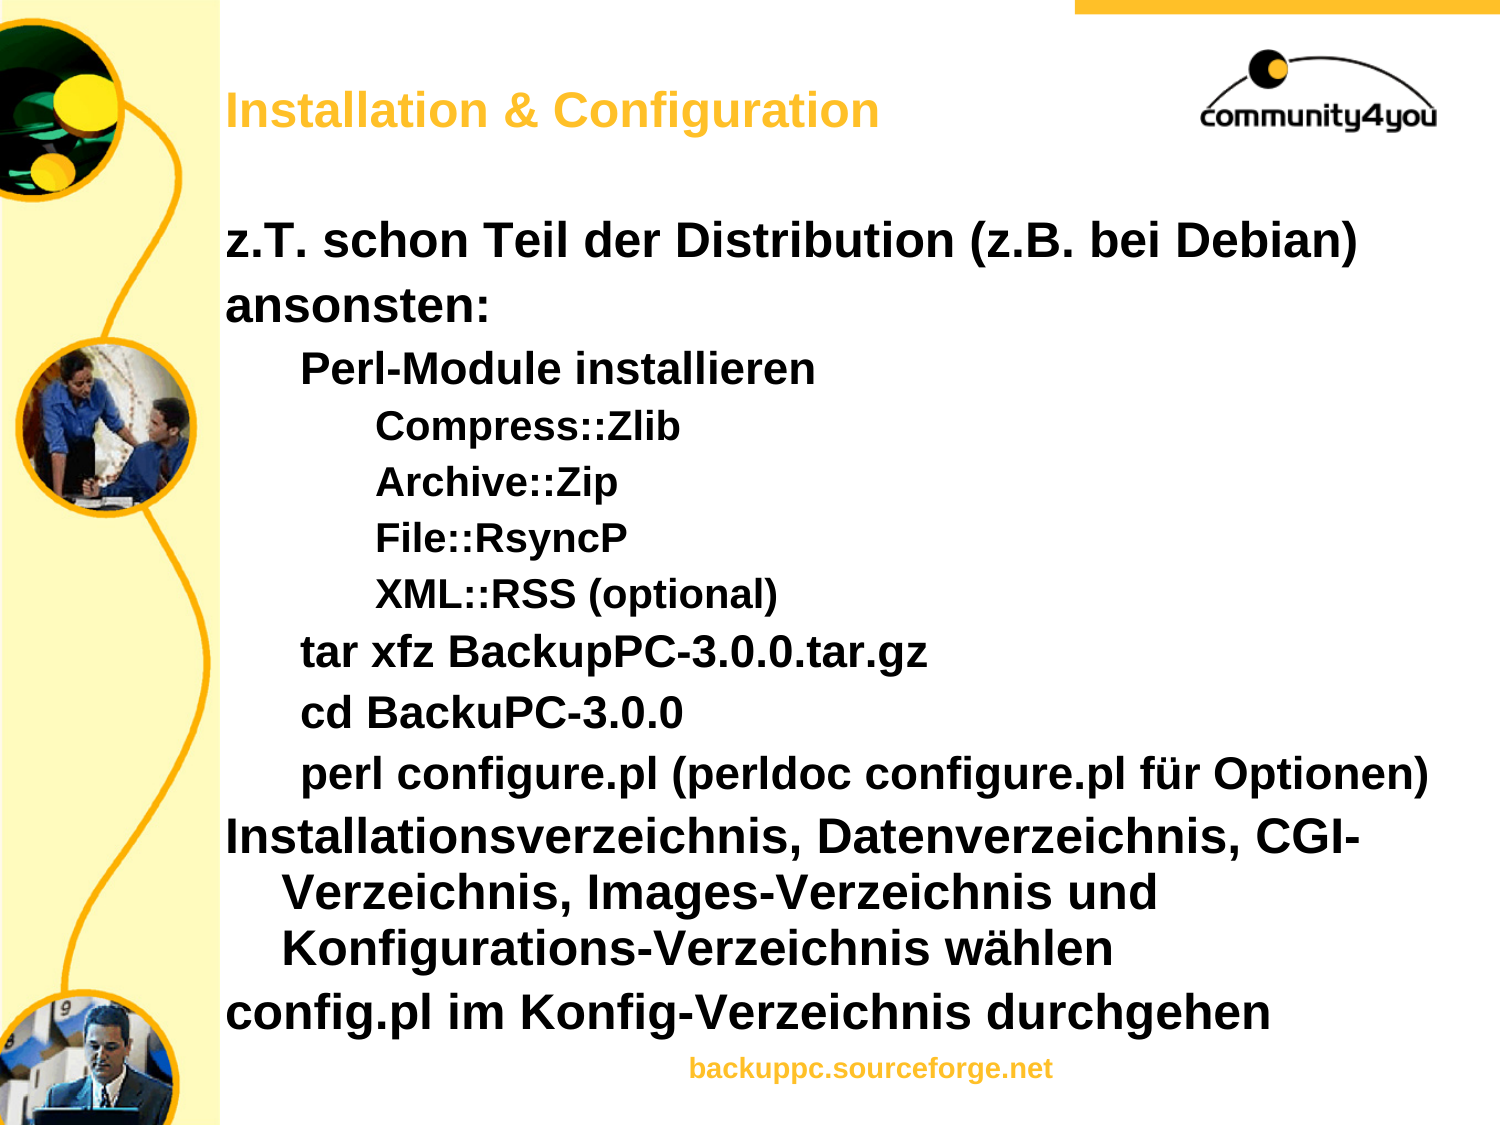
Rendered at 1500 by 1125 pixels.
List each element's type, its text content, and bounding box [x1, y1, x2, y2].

picture [1388, 49, 1437, 133]
picture [0, 0, 220, 1125]
list z.T. schon Teil der Distribution (z.B. bei Debian) ansonsten: Perl-Module installieren Compress::Zlib Archive::Zip File::RsyncP XML::RSS (optional) tar xfz BackupPC-3.0.0.tar.gz cd BackuPC-3.0.0 perl configure.pl (perldoc configure.pl für Optionen) Installationsverzeichnis, Datenverzeichnis, CGI-Verzeichnis, Images-Verzeichnis und Konfigurations-Verzeichnis wählen config.pl im Konfig-Verzeichnis durchgehen [225, 212, 1488, 1041]
title Installation & Configuration [224, 42, 1388, 179]
